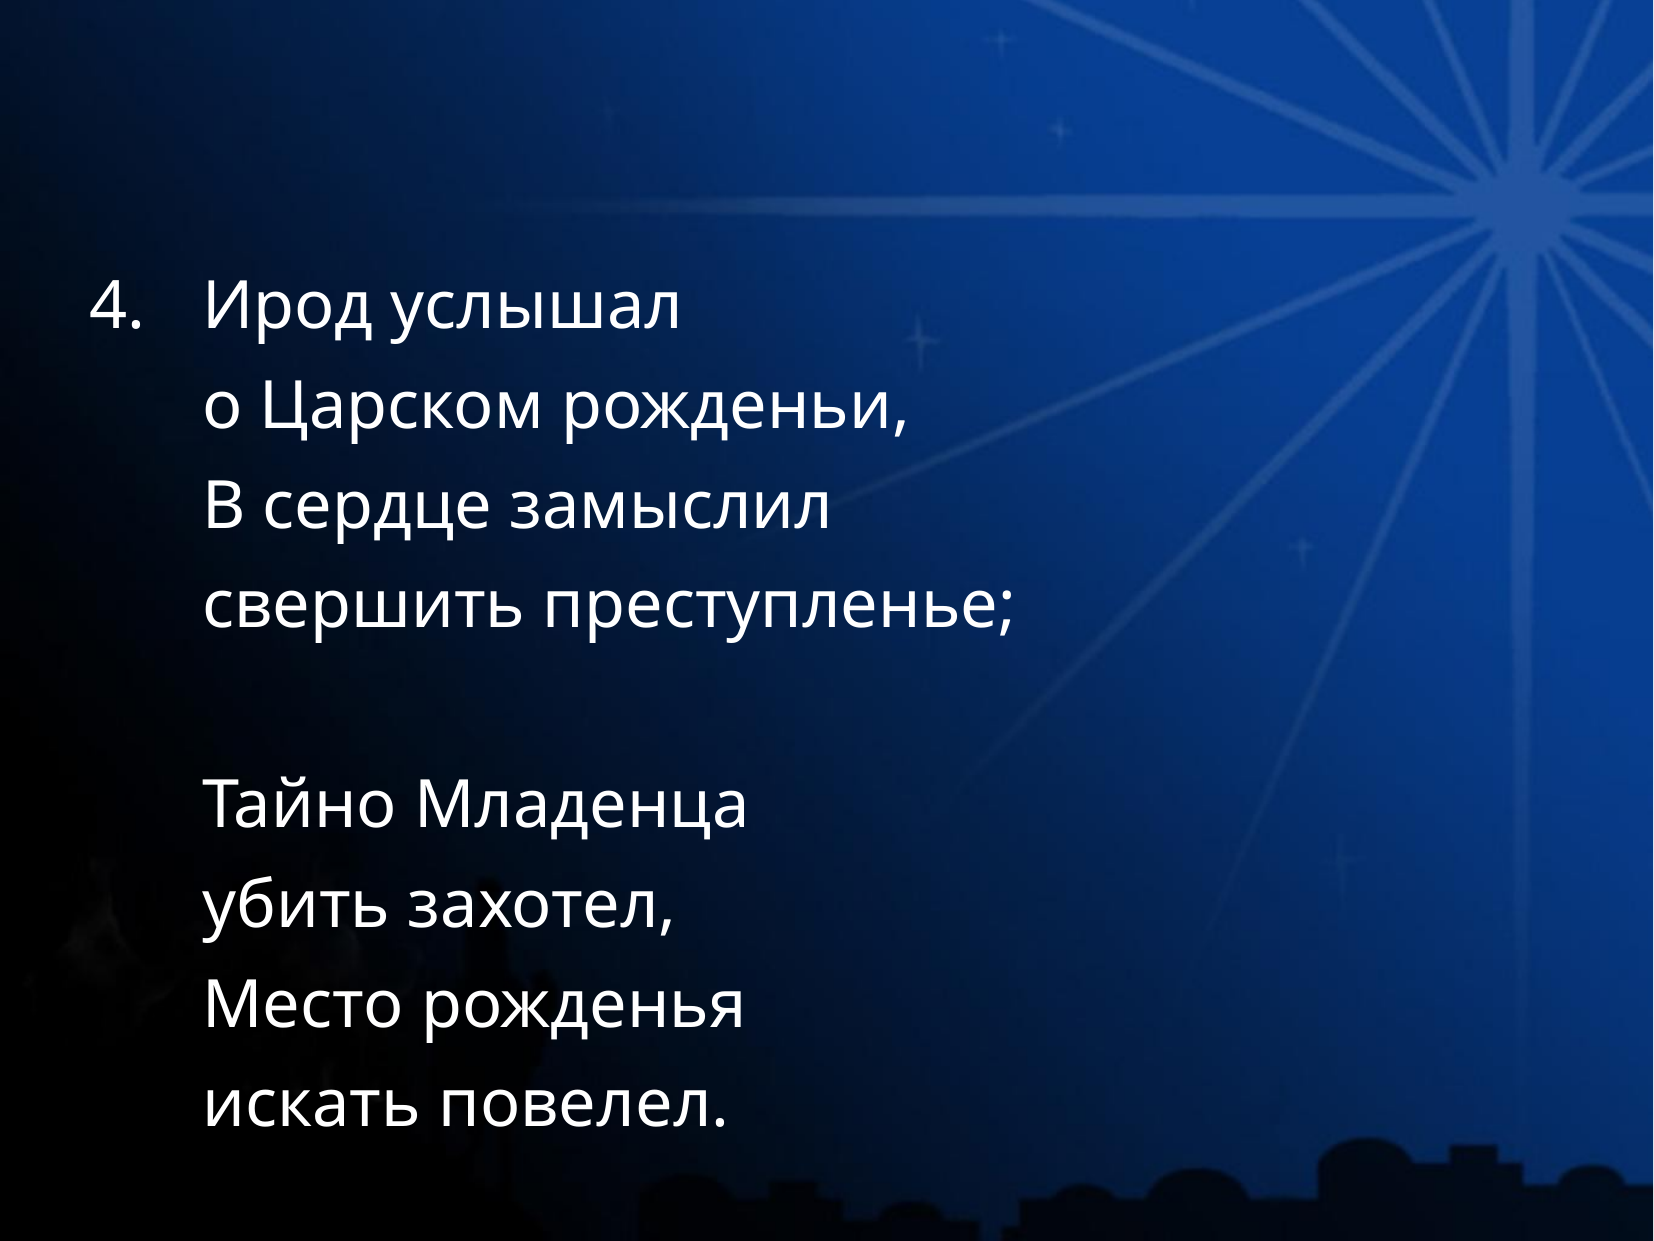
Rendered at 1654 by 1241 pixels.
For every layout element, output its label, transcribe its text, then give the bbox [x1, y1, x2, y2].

text_box 4. Ирод услышал о Царском рожденьи, В сердце замыслил свершить преступленье; Тайно Младенца убить захотел, Место рожденья искать повелел. [75, 150, 1576, 1163]
picture [0, 0, 1654, 1241]
